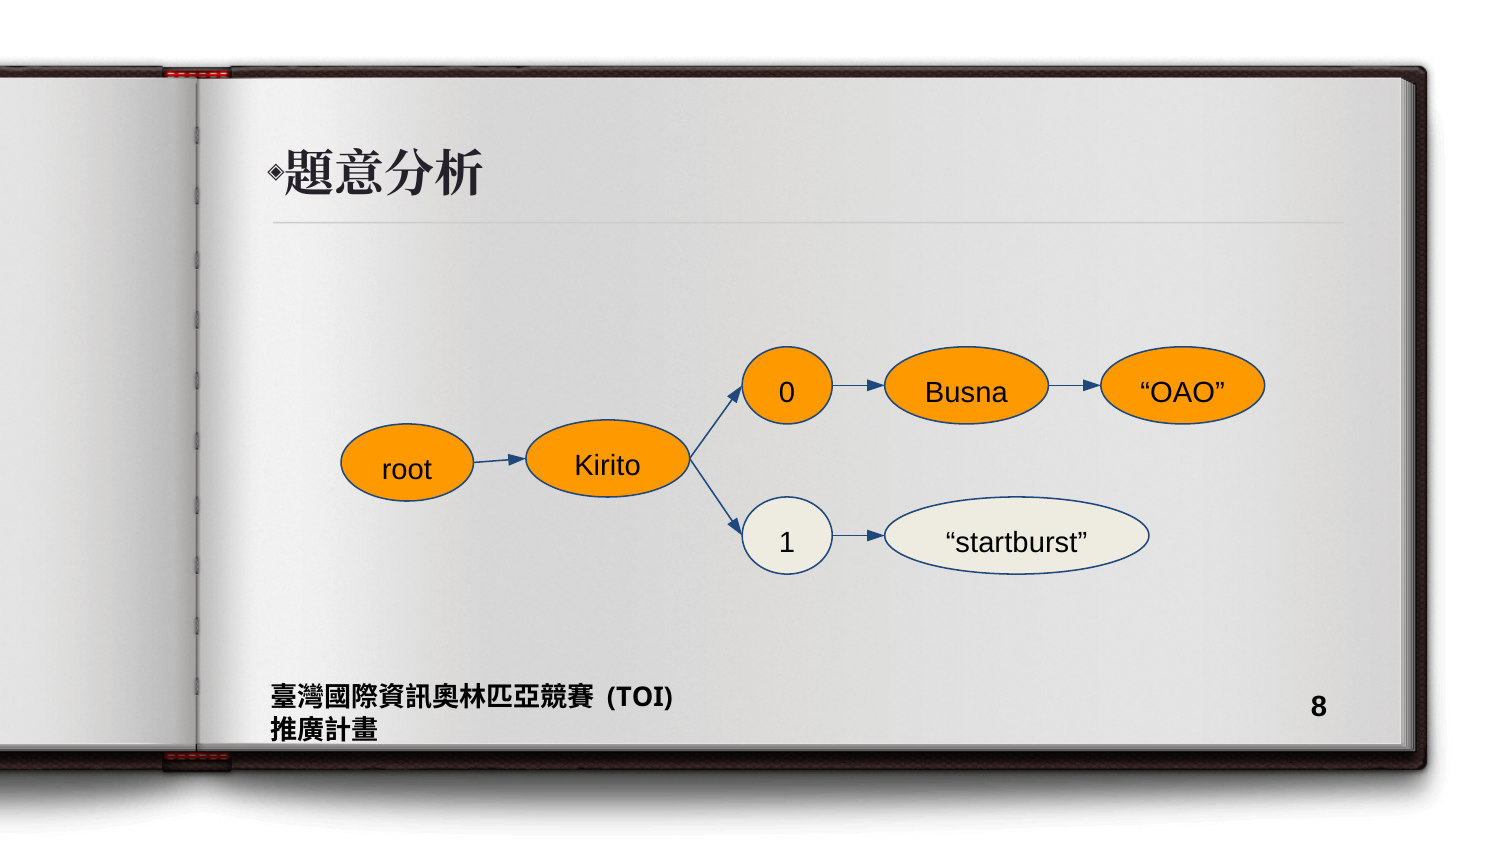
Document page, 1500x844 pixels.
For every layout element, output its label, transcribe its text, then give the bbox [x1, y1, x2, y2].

text_box 1 [742, 496, 833, 575]
text_box ‹#› [1295, 672, 1386, 737]
text_box “OAO” [1100, 346, 1265, 424]
text_box 題意分析 [252, 126, 1194, 216]
text_box Kirito [525, 419, 690, 498]
text_box 0 [742, 346, 833, 424]
text_box Busna [884, 346, 1049, 424]
text_box root [341, 423, 474, 502]
text_box “startburst” [884, 496, 1149, 575]
